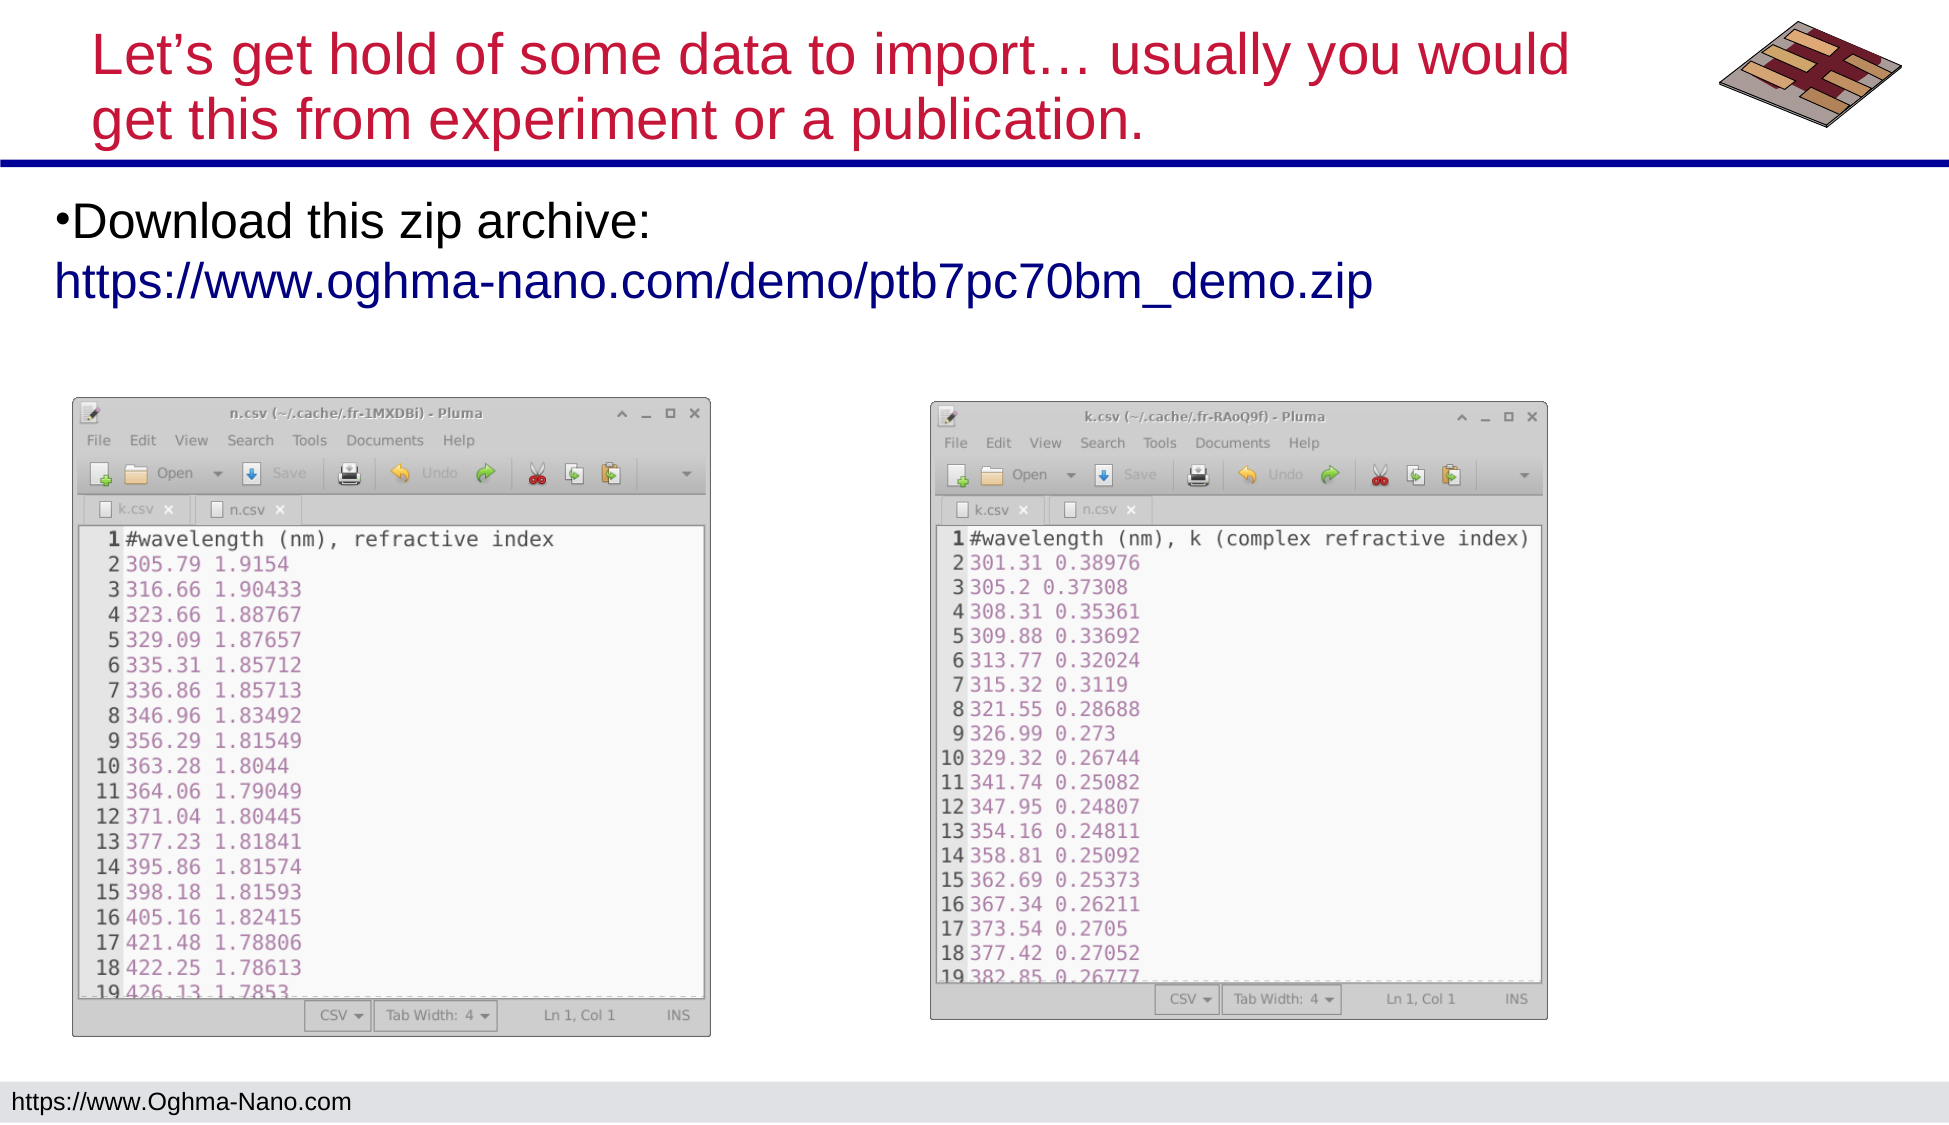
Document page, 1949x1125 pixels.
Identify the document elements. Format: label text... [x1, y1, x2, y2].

text_box Download this zip archive: https://www.oghma-nano.com/demo/ptb7pc70bm_demo.zip [39, 181, 1881, 437]
picture [930, 401, 1548, 1020]
title Let’s get hold of some data to import… usually you would get this from experiment or a publication. [76, 14, 1685, 160]
picture [72, 397, 711, 1037]
